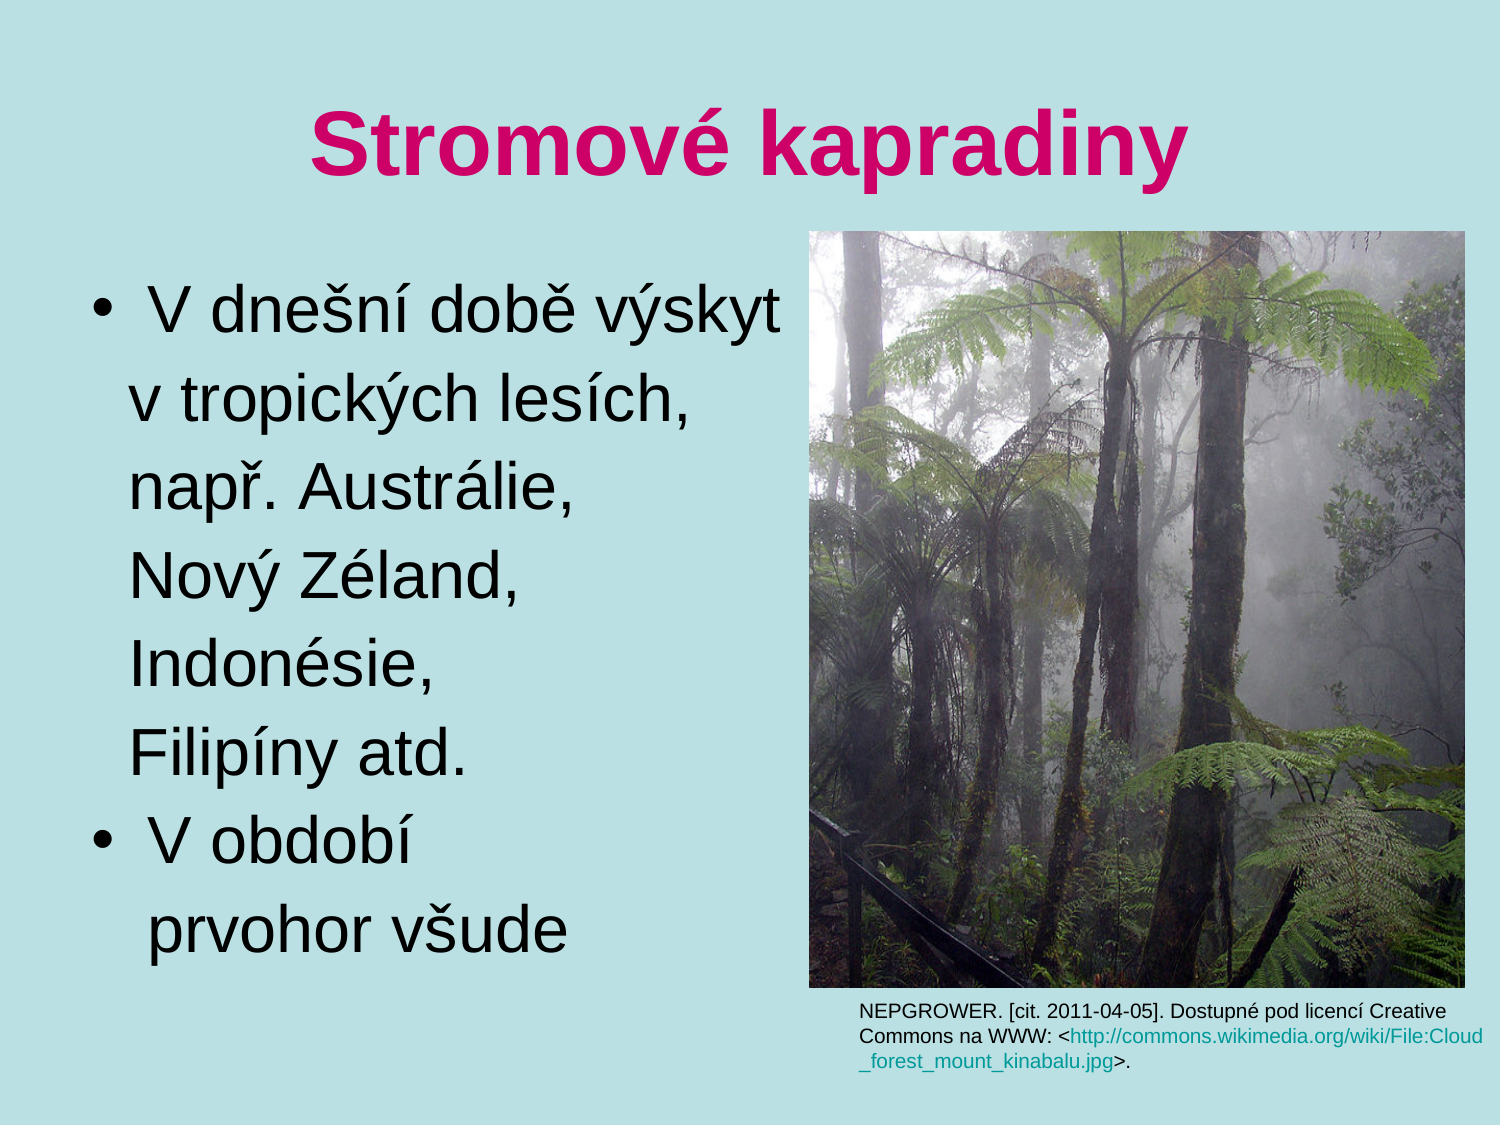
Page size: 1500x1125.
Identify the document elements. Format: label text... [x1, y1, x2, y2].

picture [809, 231, 1465, 988]
title Stromové kapradiny [75, 45, 1426, 233]
list V dnešní době výskyt v tropických lesích, např. Austrálie, Nový Zéland, Indonésie, Filipíny atd. V období prvohor všude [76, 267, 1427, 1010]
text_box NEPGROWER. [cit. 2011-04-05]. Dostupné pod licencí Creative Commons na WWW: <http://commons.wikimedia.org/wiki/File:Cloud_forest_mount_kinabalu.jpg>. [844, 990, 1500, 1081]
